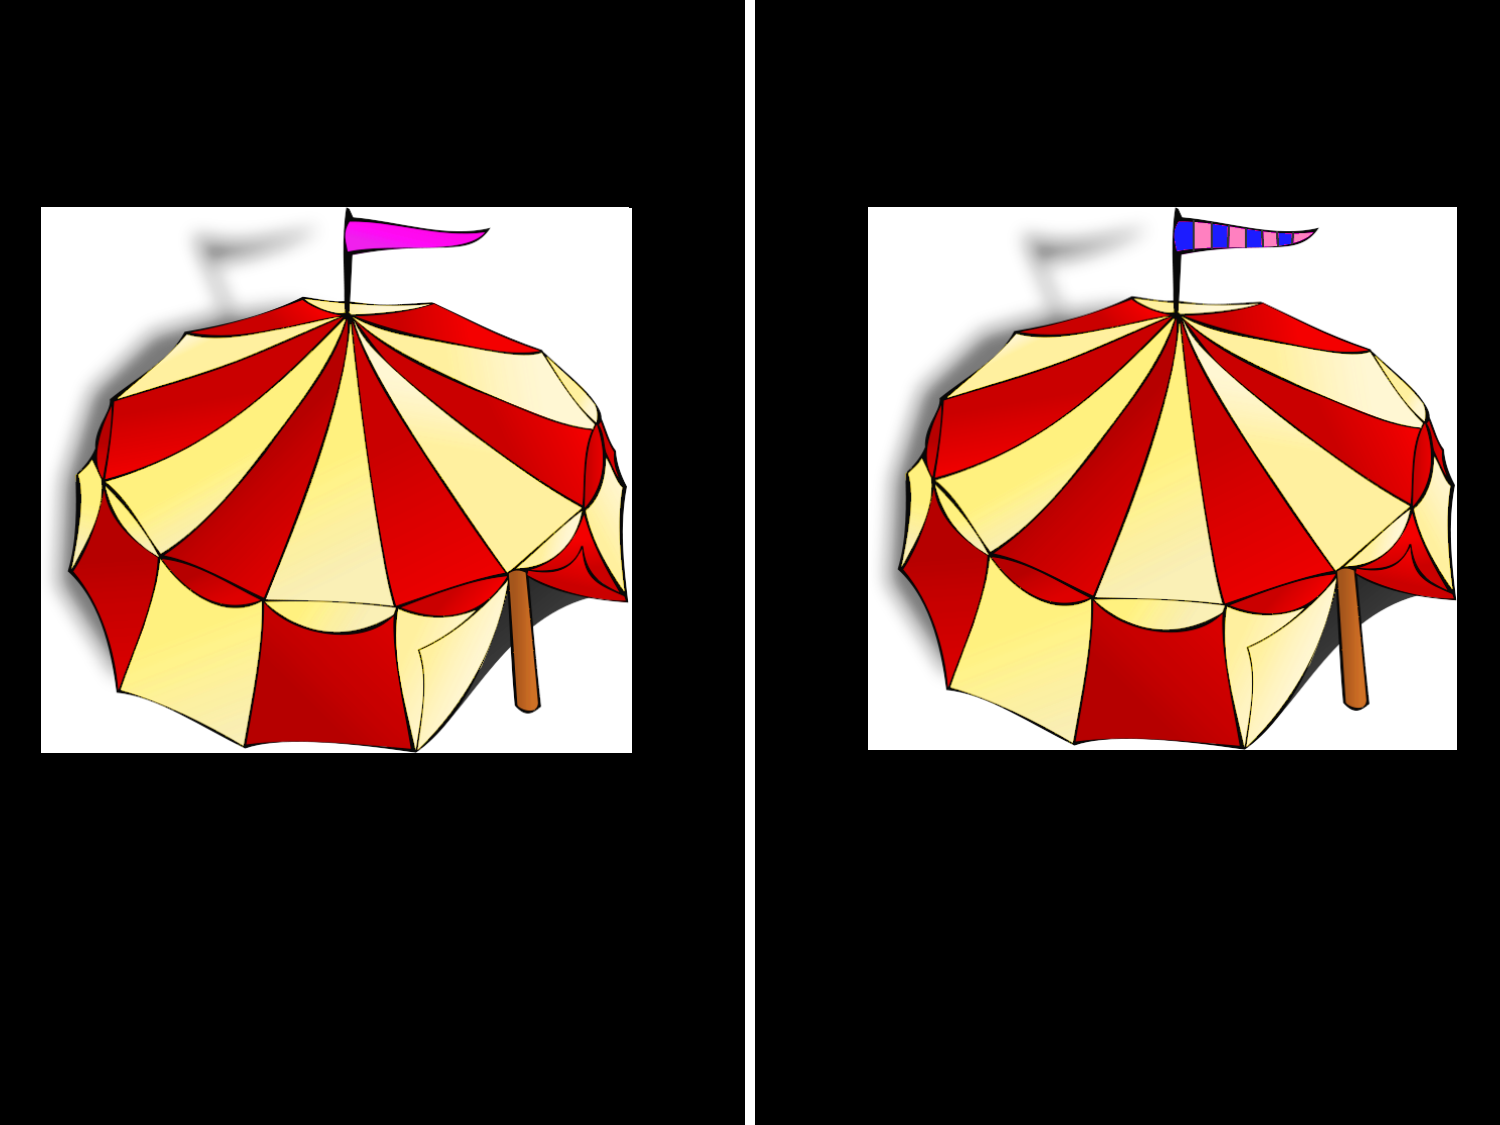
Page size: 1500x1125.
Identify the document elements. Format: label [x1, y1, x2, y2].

picture [41, 207, 632, 753]
picture [868, 207, 1457, 750]
